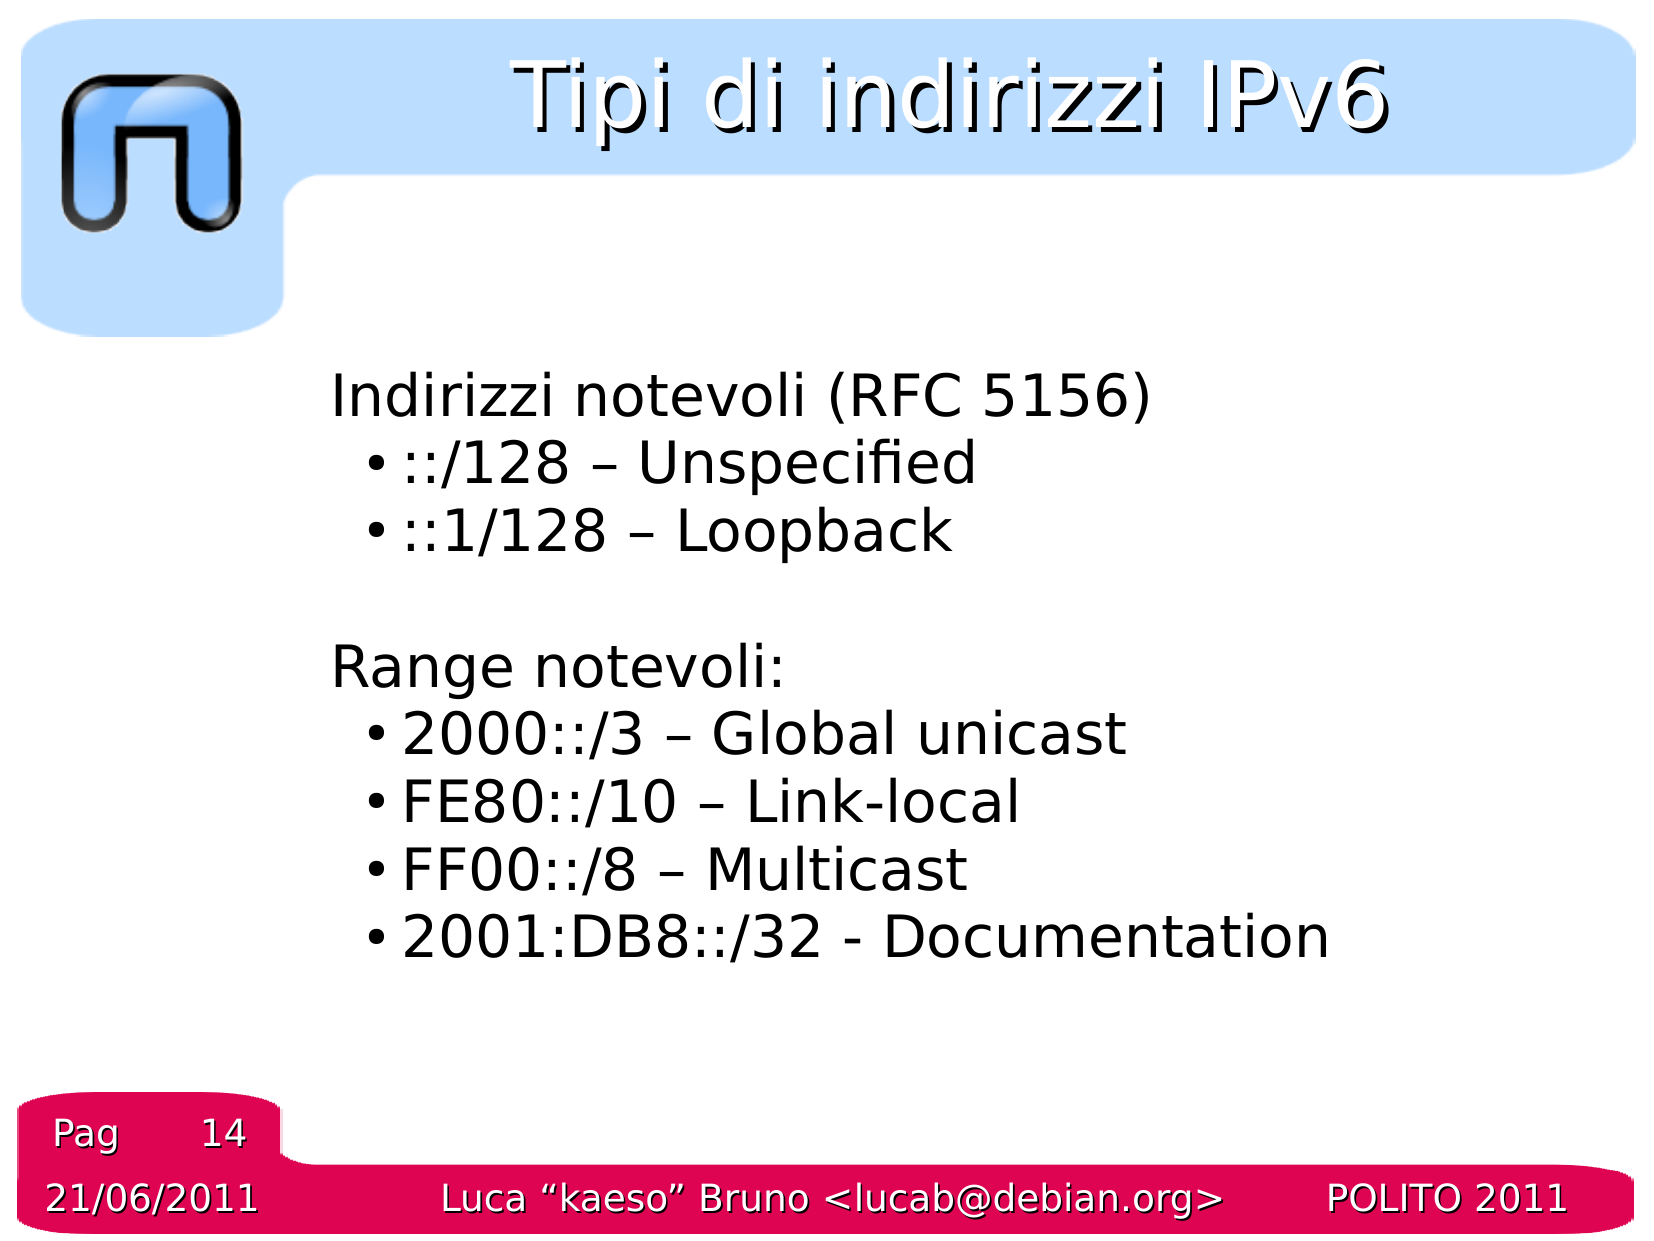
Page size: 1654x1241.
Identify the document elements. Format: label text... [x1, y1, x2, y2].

subtitle Indirizzi notevoli (RFC 5156) ::/128 – Unspecified ::1/128 – Loopback Range notevoli: 2000::/3 – Global unicast FE80::/10 – Link-local FF00::/8 – Multicast 2001:DB8::/32 - Documentation [330, 265, 1601, 1069]
picture [17, 1092, 1634, 1234]
text_box Pag <numero> [38, 1104, 424, 1178]
text_box Luca “kaeso” Bruno <lucab@debian.org> POLITO 2011 [425, 1169, 1585, 1241]
picture [0, 19, 1636, 337]
title Tipi di indirizzi IPv6 [265, 0, 1636, 193]
text_box 21/06/2011 [29, 1169, 284, 1241]
